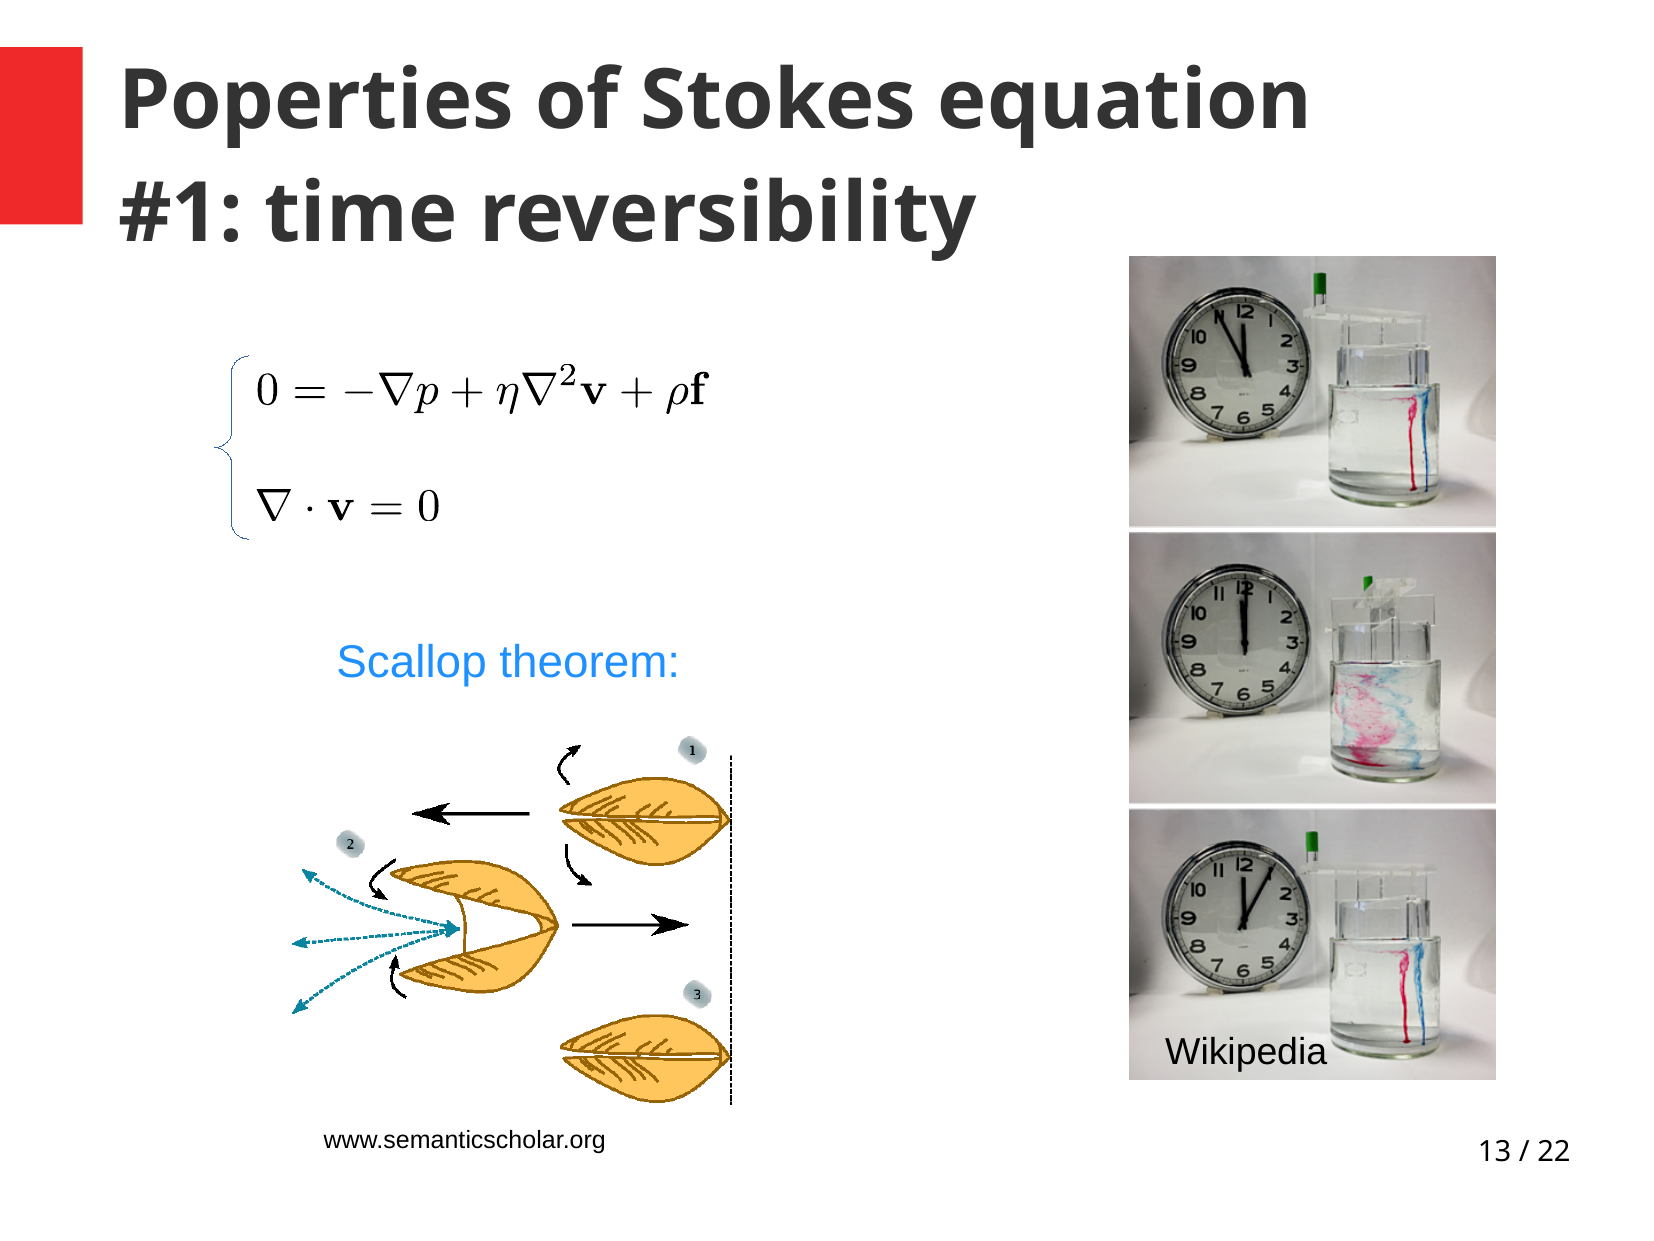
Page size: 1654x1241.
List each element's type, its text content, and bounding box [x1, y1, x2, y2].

picture [1129, 256, 1496, 1081]
picture [255, 364, 711, 414]
picture [292, 735, 732, 1105]
picture [254, 489, 441, 521]
text_box Scallop theorem: [321, 629, 770, 701]
text_box www.semanticscholar.org [309, 1118, 623, 1176]
title Poperties of Stokes equation #1: time reversibility [118, 49, 1571, 257]
text_box Wikipedia [1150, 1023, 1343, 1081]
